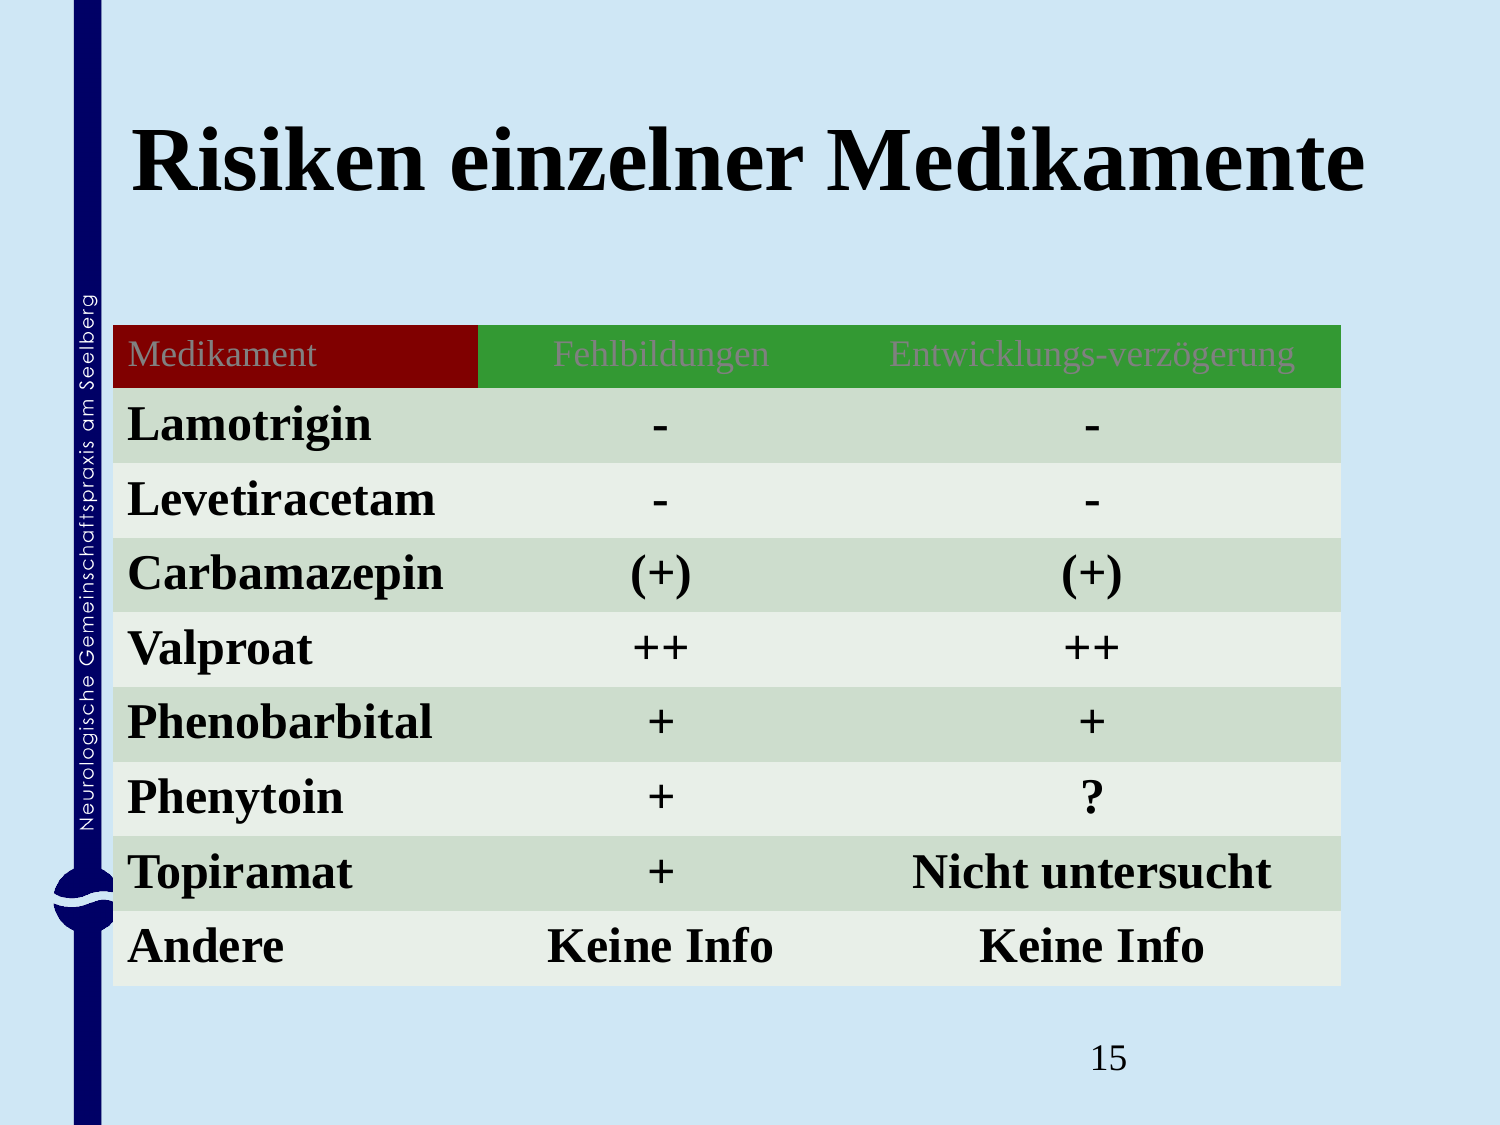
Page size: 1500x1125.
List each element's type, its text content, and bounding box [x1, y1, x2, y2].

table_cell Keine Info [844, 911, 1341, 986]
picture [53, 0, 121, 1125]
table_cell ? [844, 762, 1341, 836]
table_cell (+) [844, 538, 1341, 612]
table_cell + [478, 836, 844, 911]
table_cell Valproat [113, 612, 478, 687]
slide_number <Nummer> [1074, 1025, 1388, 1100]
table_cell Phenytoin [113, 762, 478, 836]
table_cell Phenobarbital [113, 687, 478, 762]
table_header Medikament [113, 325, 478, 388]
table_cell Carbamazepin [113, 538, 478, 612]
table_header Entwicklungs-verzögerung [844, 325, 1341, 388]
table_cell Keine Info [478, 911, 844, 986]
table_cell + [478, 687, 844, 762]
table_cell (+) [478, 538, 844, 612]
table_cell Andere [113, 911, 478, 986]
table_cell Nicht untersucht [844, 836, 1341, 911]
table_header Fehlbildungen [478, 325, 844, 388]
table_cell - [478, 463, 844, 538]
table_cell ++ [478, 612, 844, 687]
table_cell - [844, 388, 1341, 463]
table_cell - [844, 463, 1341, 538]
table_cell Levetiracetam [113, 463, 478, 538]
table_cell ++ [844, 612, 1341, 687]
table_cell + [478, 762, 844, 836]
title Risiken einzelner Medikamente [112, 99, 1388, 288]
table_cell Topiramat [113, 836, 478, 911]
table_cell - [478, 388, 844, 463]
table_cell Lamotrigin [113, 388, 478, 463]
table_cell + [844, 687, 1341, 762]
